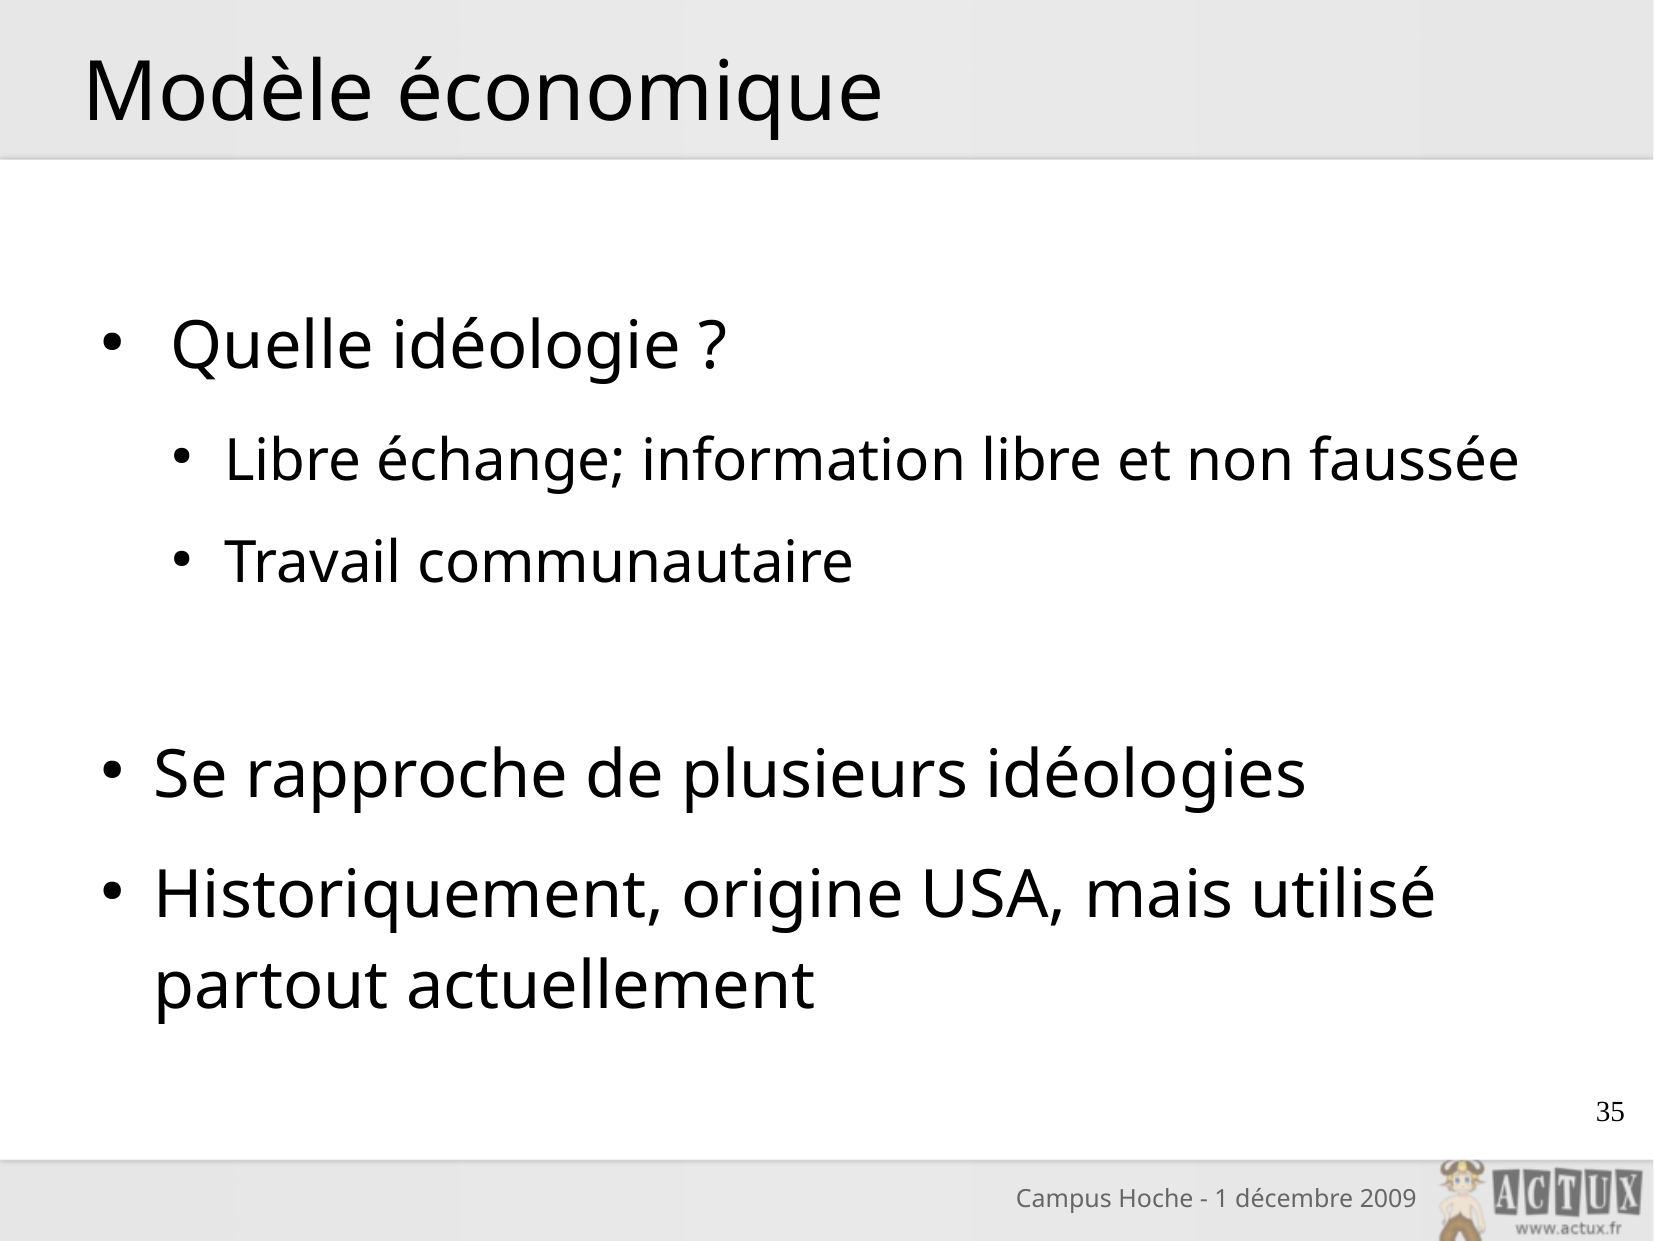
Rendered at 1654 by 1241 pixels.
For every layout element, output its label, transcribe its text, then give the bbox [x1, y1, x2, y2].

title Modèle économique [82, 29, 1571, 148]
list Quelle idéologie ? Libre échange; information libre et non faussée Travail communautaire Se rapproche de plusieurs idéologies Historiquement, origine USA, mais utilisé partout actuellement [82, 177, 1571, 1109]
picture [0, 0, 1654, 1241]
